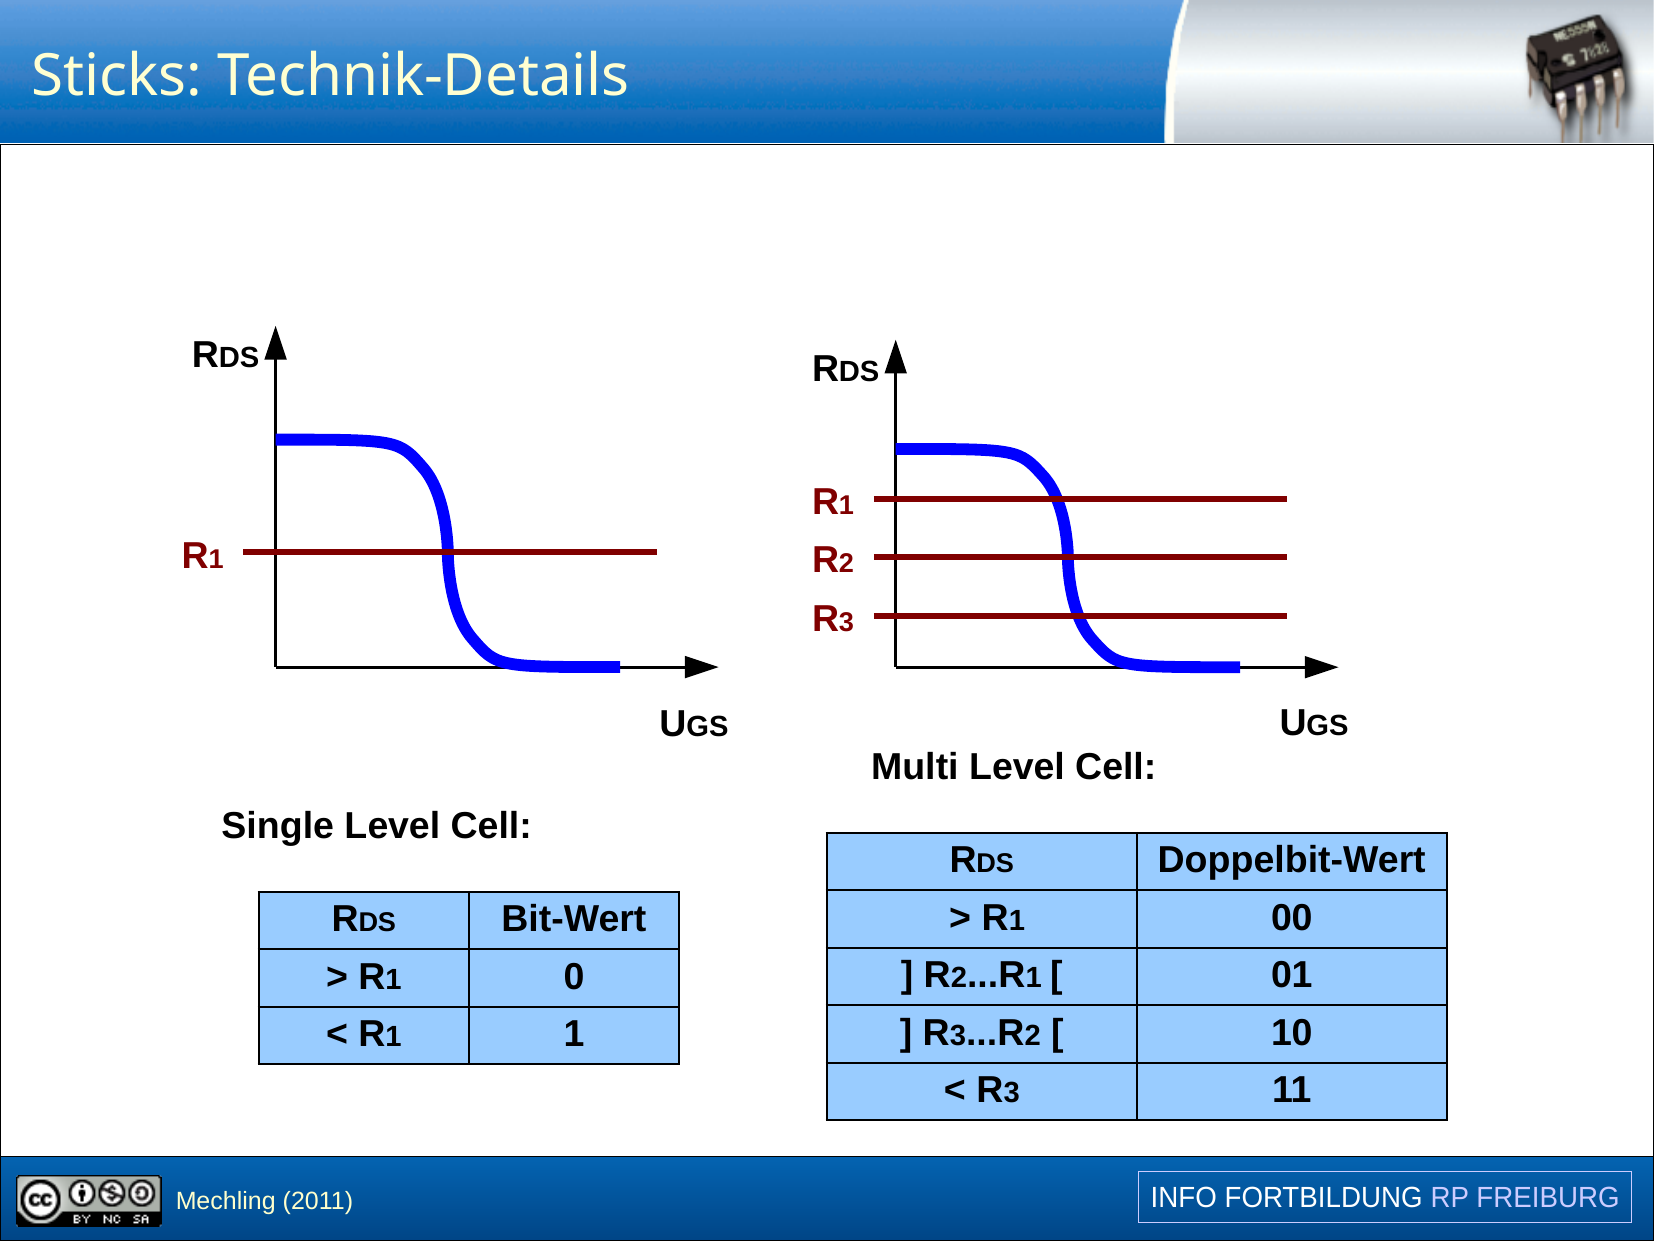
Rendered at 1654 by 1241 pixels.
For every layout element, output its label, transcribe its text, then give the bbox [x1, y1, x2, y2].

table_header Bit-Wert [470, 893, 678, 948]
table_cell ] R3...R2 [ [828, 1006, 1136, 1062]
text_box RDS [177, 325, 276, 399]
table_cell 01 [1138, 949, 1446, 1004]
title Sticks: Technik-Details [31, 34, 1151, 112]
text_box UGS [644, 695, 768, 768]
table_cell 10 [1138, 1006, 1446, 1062]
table_cell 00 [1138, 891, 1446, 947]
table_cell > R1 [260, 950, 468, 1006]
text_box R1 [797, 473, 886, 532]
text_box R1 [166, 526, 256, 585]
text_box RDS [797, 339, 896, 414]
table_cell < R3 [828, 1064, 1136, 1119]
text_box R3 [797, 590, 886, 649]
text_box Multi Level Cell: [856, 738, 1388, 797]
table_header RDS [260, 893, 468, 948]
table_cell 1 [470, 1008, 678, 1063]
table_cell > R1 [828, 891, 1136, 947]
table_cell ] R2...R1 [ [828, 949, 1136, 1004]
text_box R2 [797, 532, 886, 590]
table_header RDS [828, 834, 1136, 889]
picture [16, 1175, 162, 1227]
text_box UGS [1264, 694, 1388, 738]
table_cell 0 [470, 950, 678, 1006]
picture [0, 0, 1654, 143]
text_box Single Level Cell: [206, 797, 739, 856]
table_cell < R1 [260, 1008, 468, 1063]
table_cell 11 [1138, 1064, 1446, 1119]
table_header Doppelbit-Wert [1138, 834, 1446, 889]
